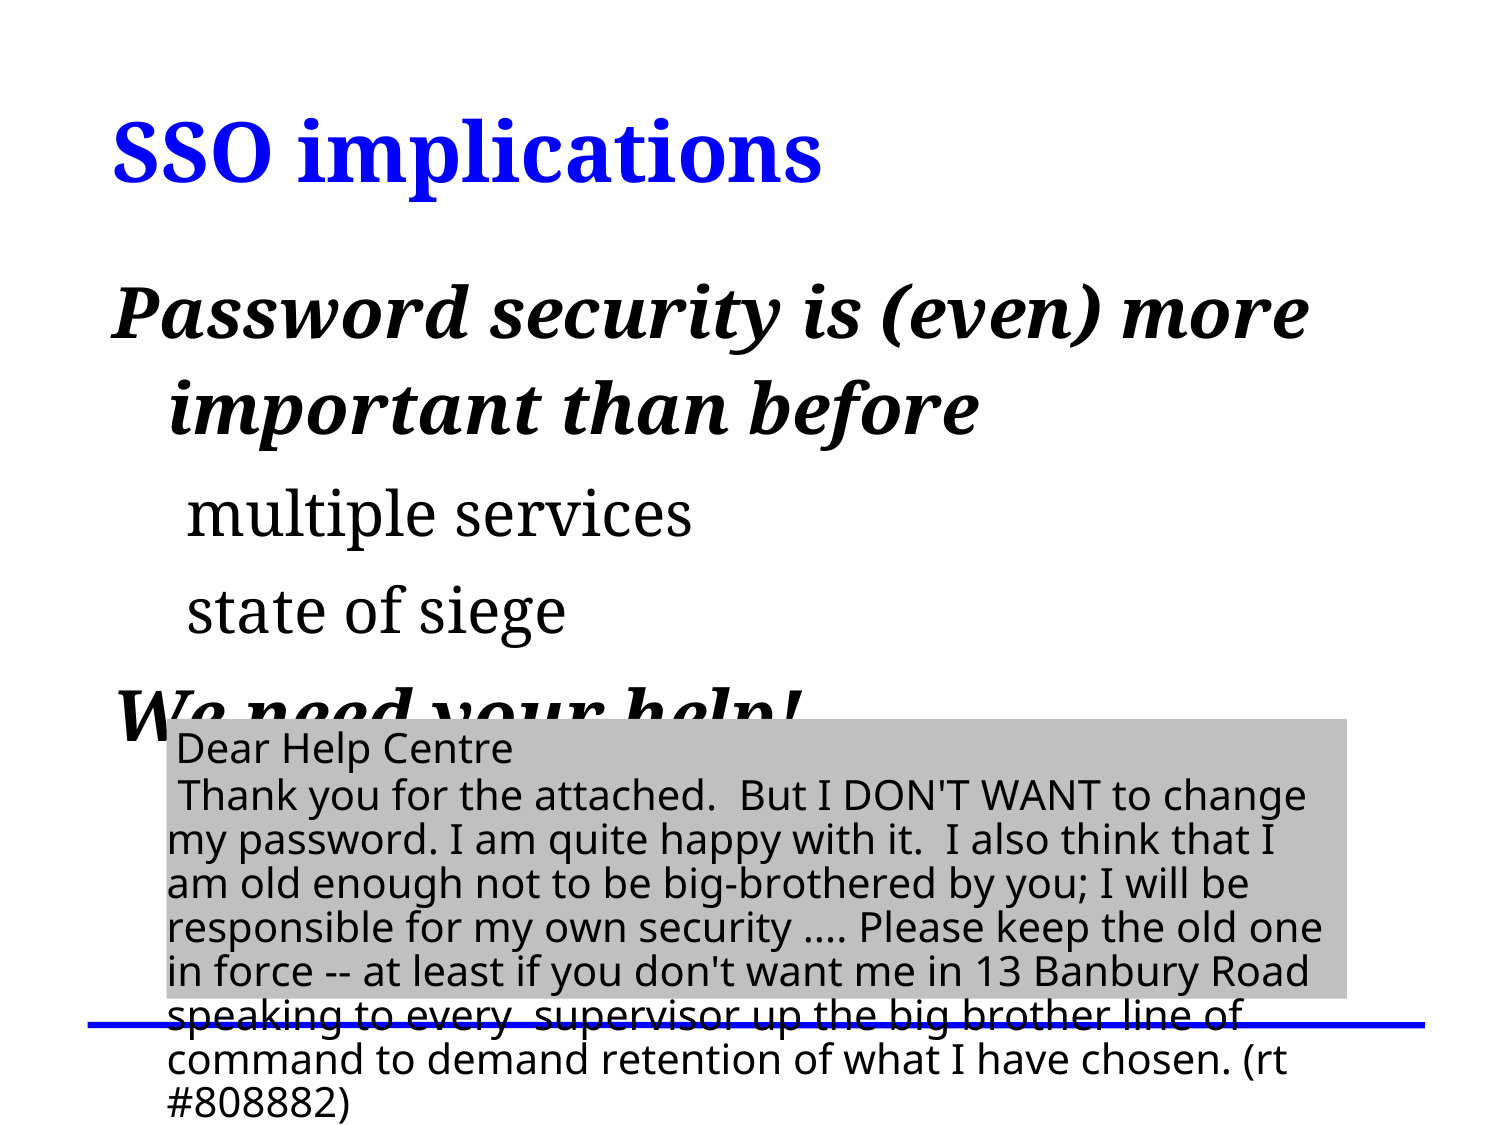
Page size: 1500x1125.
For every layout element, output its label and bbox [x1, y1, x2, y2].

text_box [166, 718, 1347, 999]
